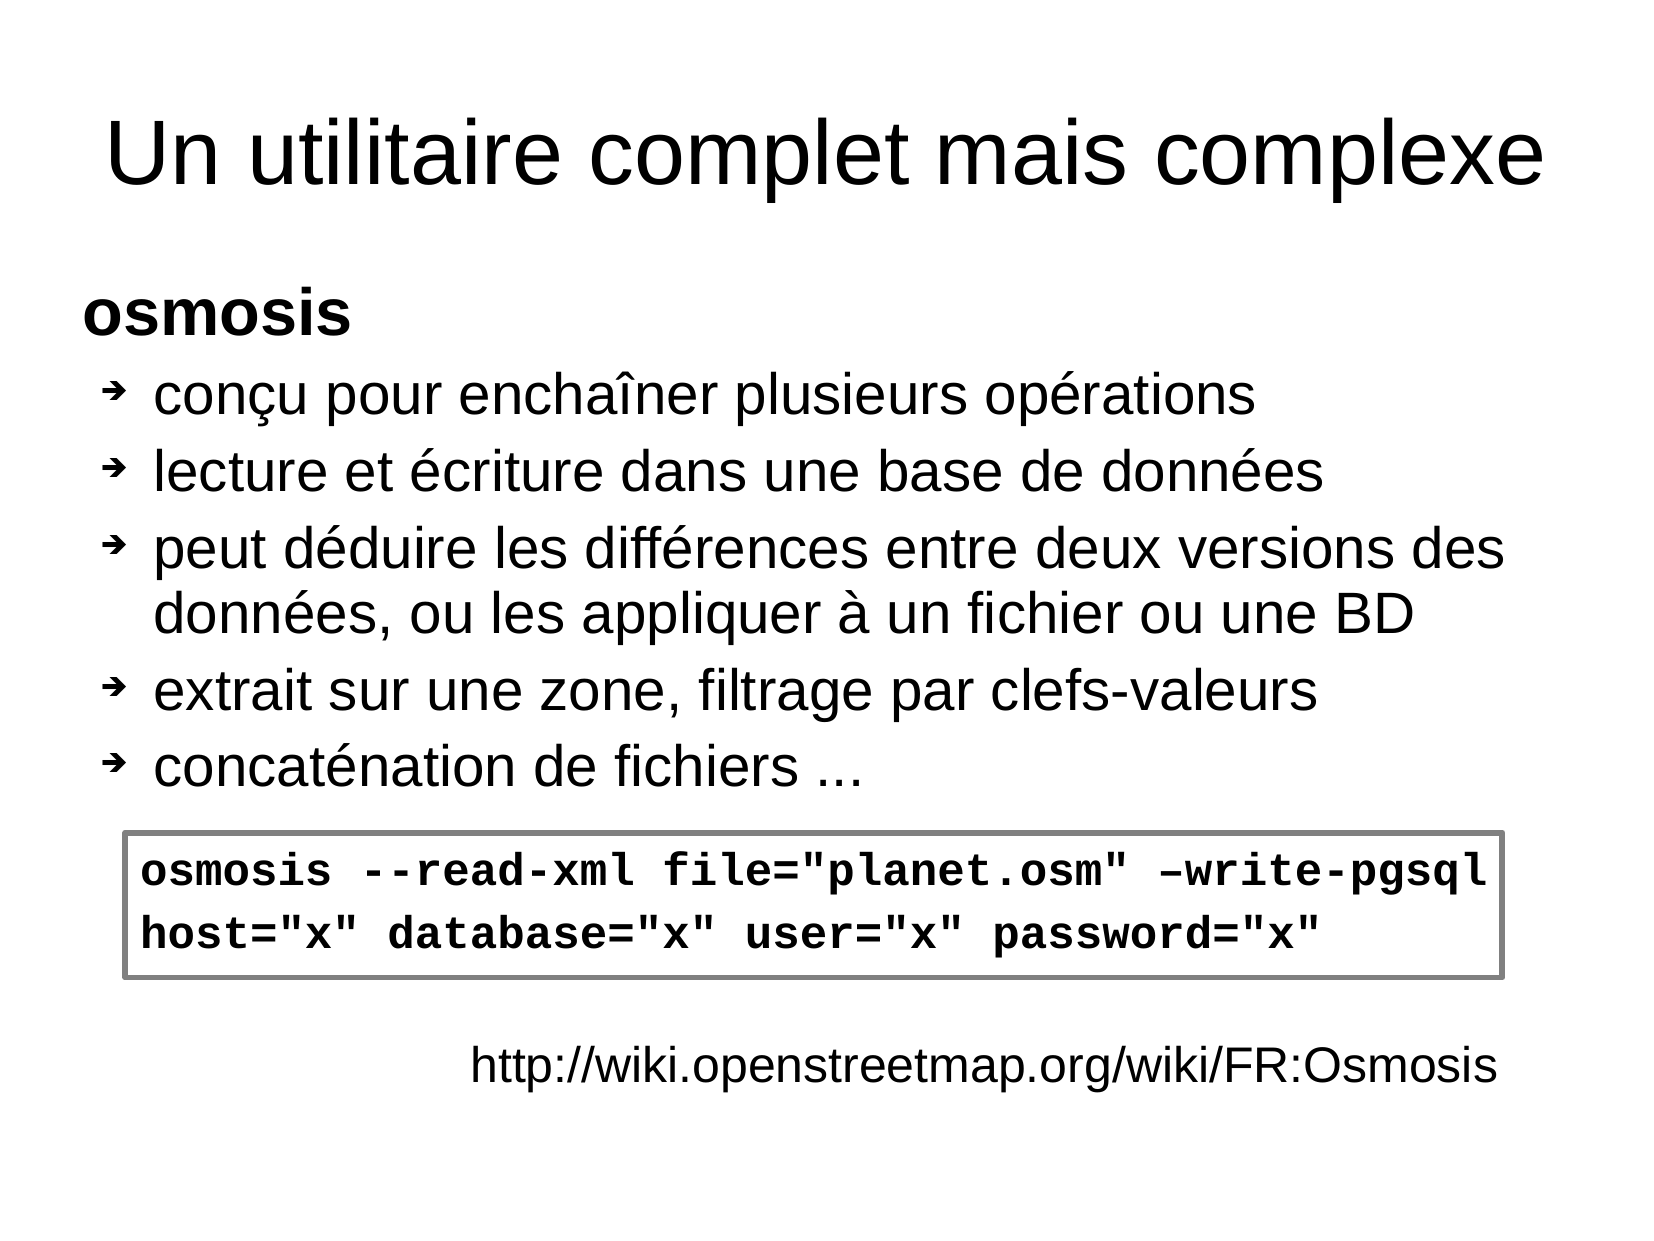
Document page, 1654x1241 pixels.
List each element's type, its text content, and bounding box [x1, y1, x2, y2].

title Un utilitaire complet mais complexe [82, 49, 1571, 257]
list osmosis conçu pour enchaîner plusieurs opérations lecture et écriture dans une base de données peut déduire les différences entre deux versions des données, ou les appliquer à un fichier ou une BD extrait sur une zone, filtrage par clefs-valeurs concaténation de fichiers ... [82, 275, 1571, 798]
text_box osmosis --read-xml file="planet.osm" –write-pgsql host="x" database="x" user="x" password="x" [125, 832, 1503, 978]
text_box http://wiki.openstreetmap.org/wiki/FR:Osmosis [455, 1029, 1535, 1101]
